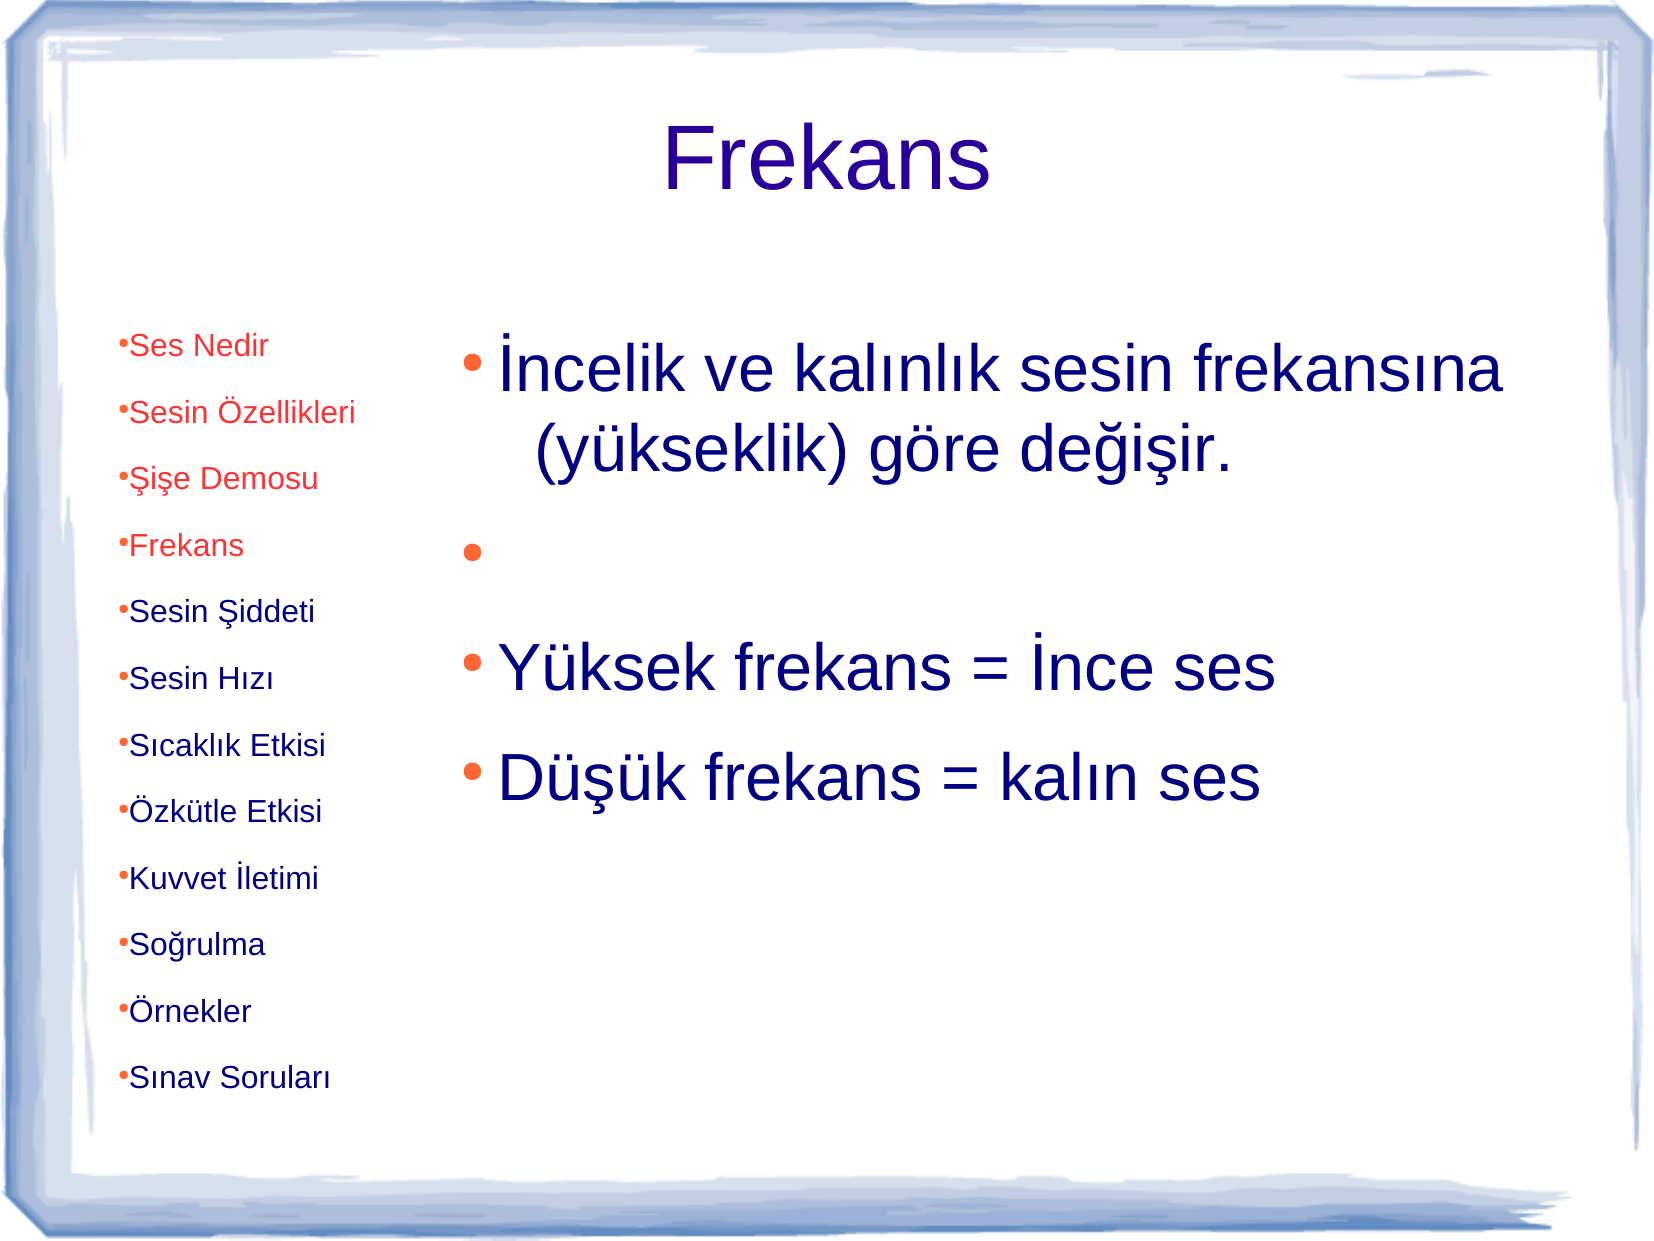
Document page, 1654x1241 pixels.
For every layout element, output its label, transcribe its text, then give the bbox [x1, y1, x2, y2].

list İncelik ve kalınlık sesin frekansına (yükseklik) göre değişir. Yüksek frekans = İnce ses Düşük frekans = kalın ses [460, 324, 1572, 1004]
list Ses Nedir Sesin Özellikleri Şişe Demosu Frekans Sesin Şiddeti Sesin Hızı Sıcaklık Etkisi Özkütle Etkisi Kuvvet İletimi Soğrulma Örnekler Sınav Soruları [118, 324, 438, 1097]
title Frekans [82, 49, 1571, 257]
